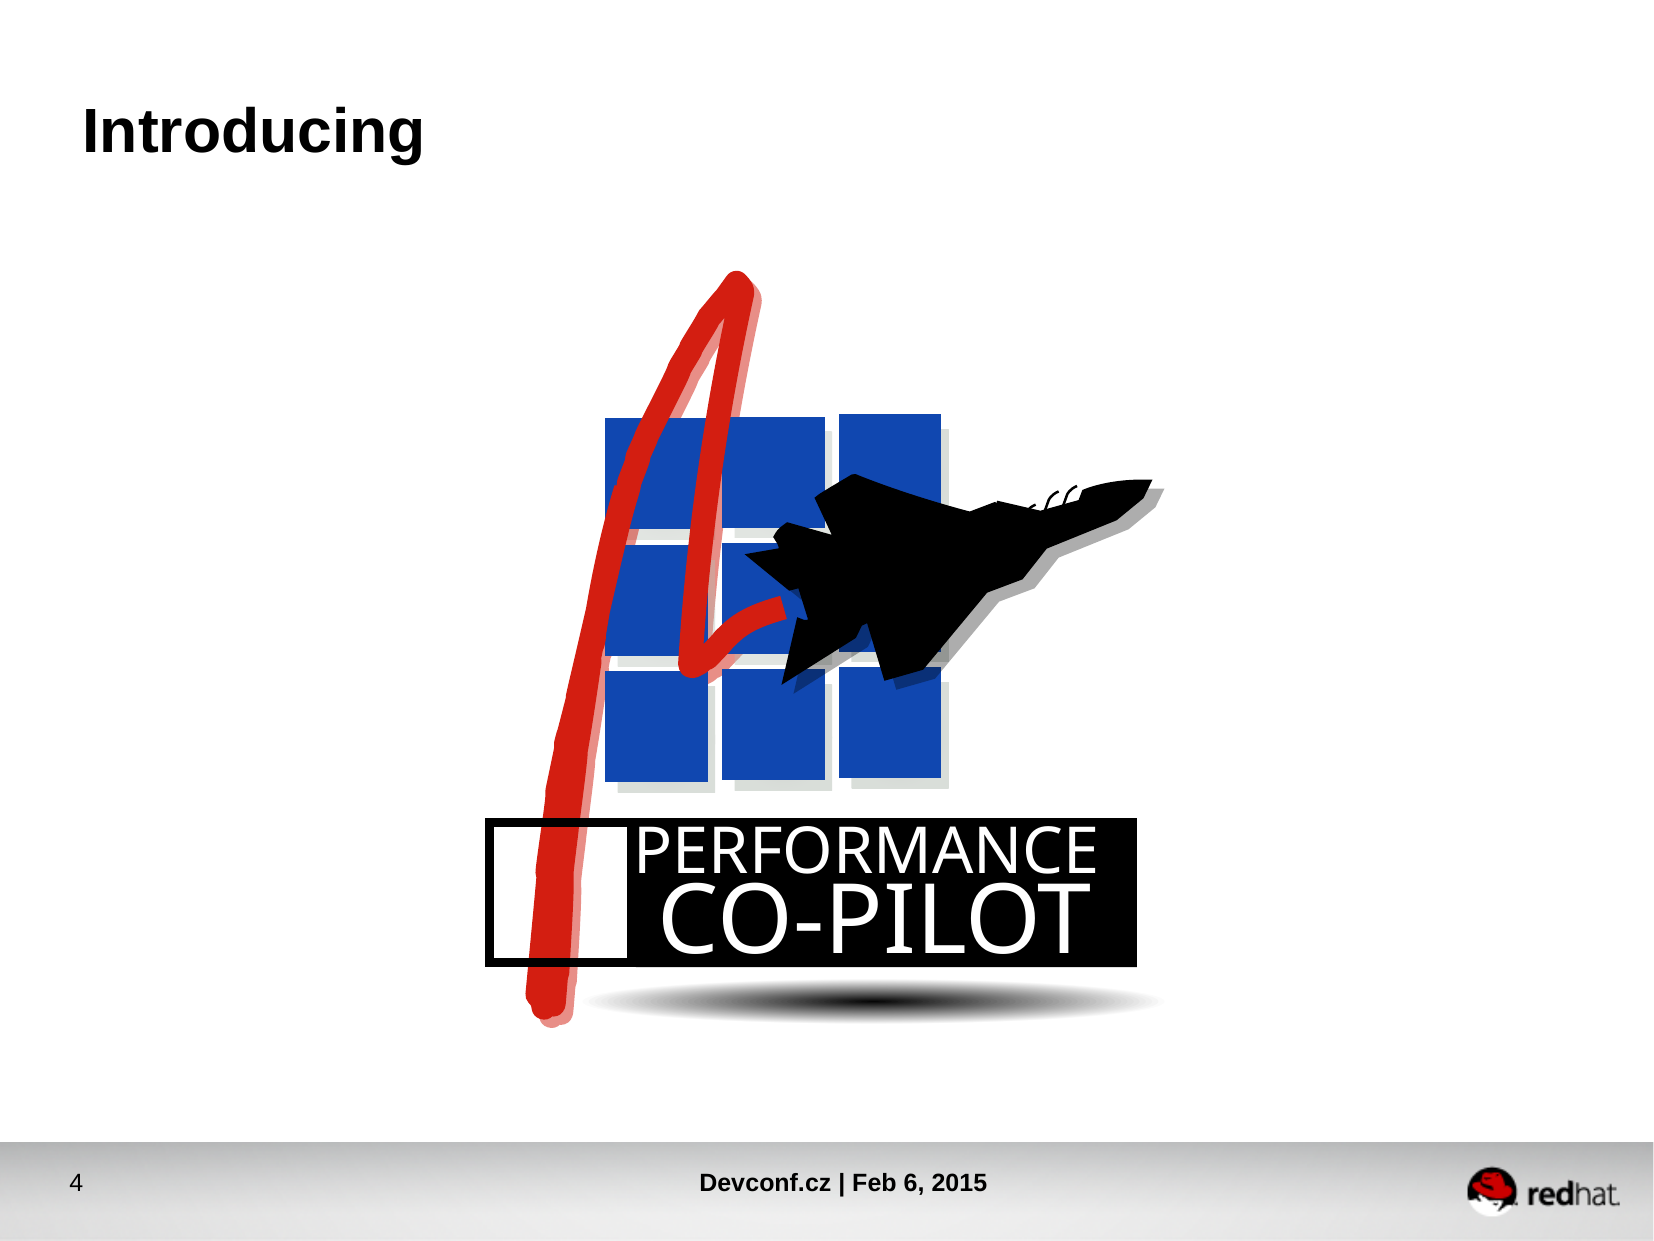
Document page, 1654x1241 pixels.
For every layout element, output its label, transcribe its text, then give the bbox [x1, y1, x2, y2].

title Introducing [82, 37, 1571, 226]
picture [434, 244, 1228, 1039]
picture [0, 1142, 1654, 1241]
